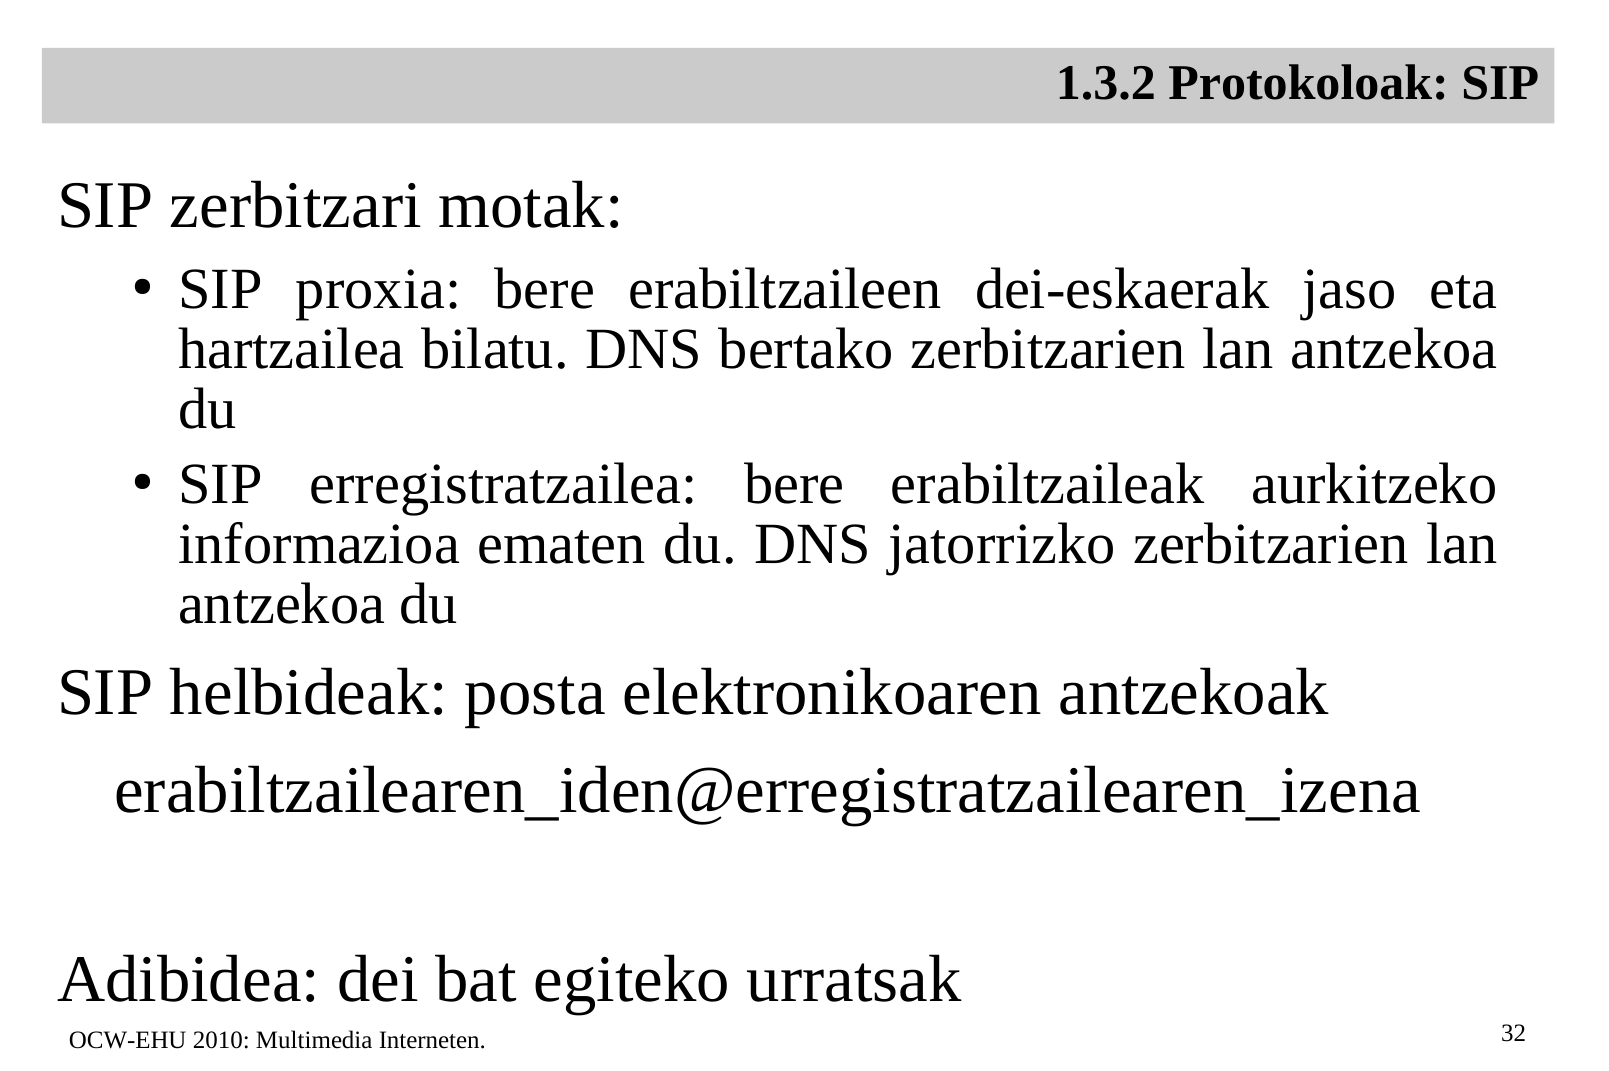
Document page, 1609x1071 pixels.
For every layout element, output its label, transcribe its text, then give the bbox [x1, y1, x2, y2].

list SIP zerbitzari motak: SIP proxia: bere erabiltzaileen dei-eskaerak jaso eta hartzailea bilatu. DNS bertako zerbitzarien lan antzekoa du SIP erregistratzailea: bere erabiltzaileak aurkitzeko informazioa ematen du. DNS jatorrizko zerbitzarien lan antzekoa du SIP helbideak: posta elektronikoaren antzekoak erabiltzailearen_iden@erregistratzailearen_izena Adibidea: dei bat egiteko urratsak [41, 160, 1555, 1024]
title 1.3.2 Protokoloak: SIP [41, 47, 1555, 124]
